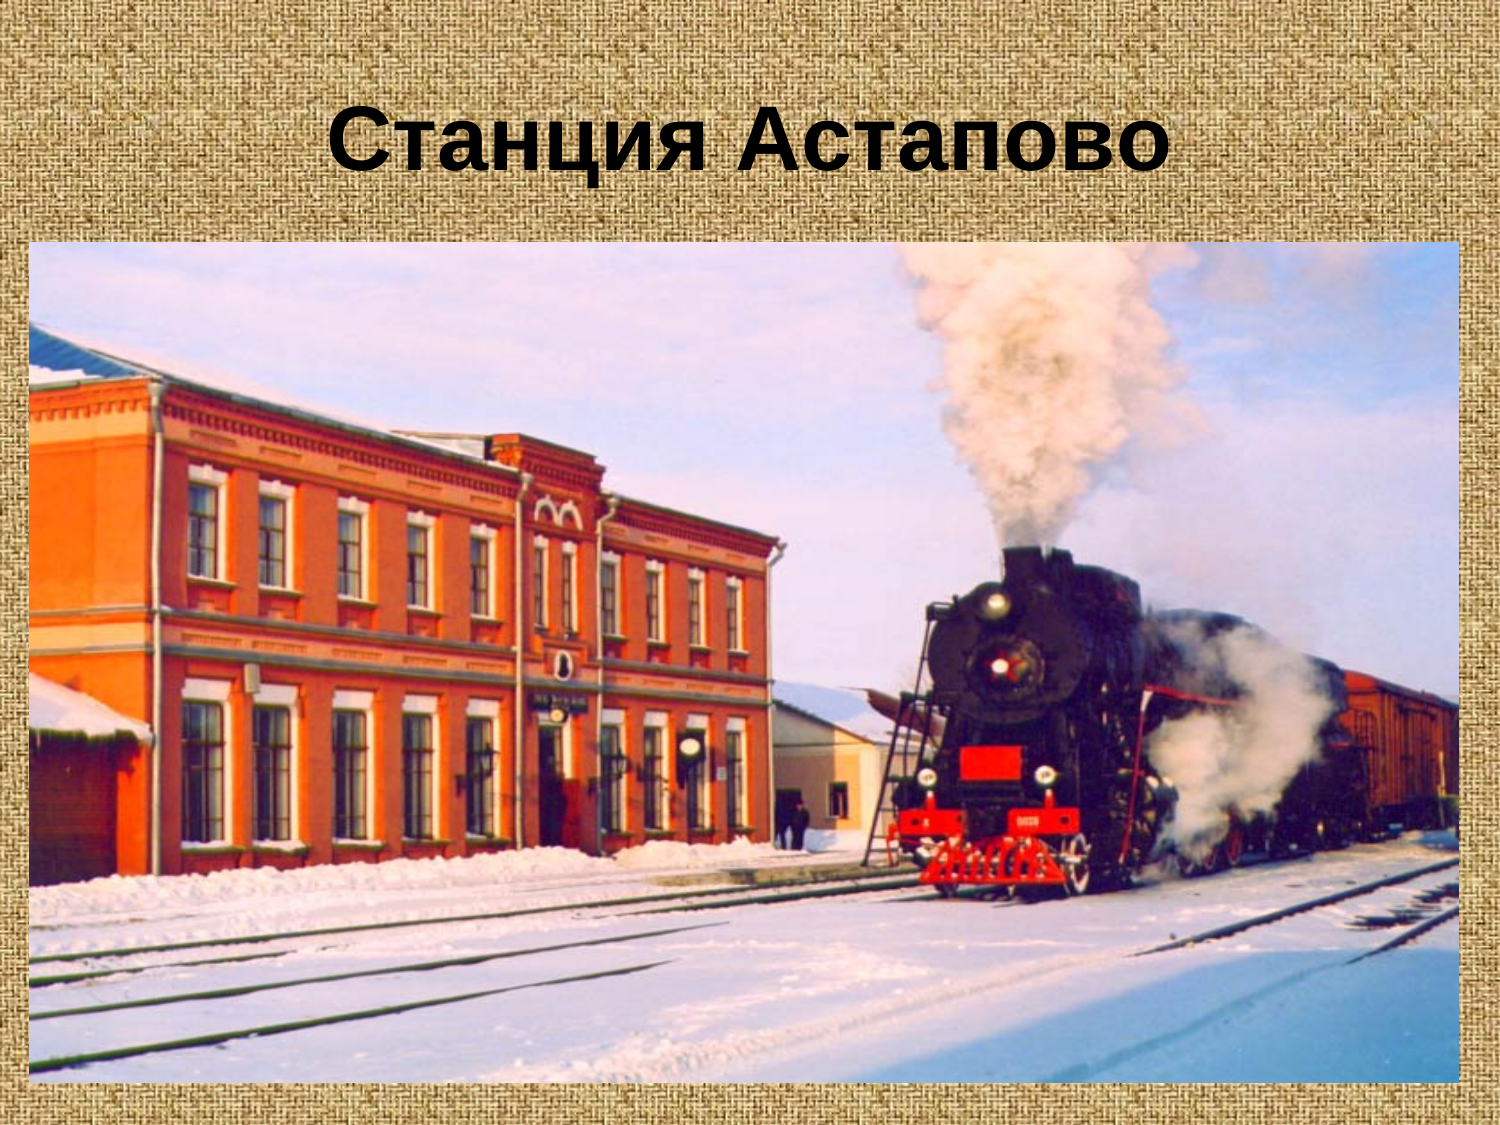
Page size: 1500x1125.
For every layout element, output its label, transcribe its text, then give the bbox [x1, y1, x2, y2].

picture [0, 0, 1500, 1125]
title Станция Астапово [75, 45, 1426, 233]
